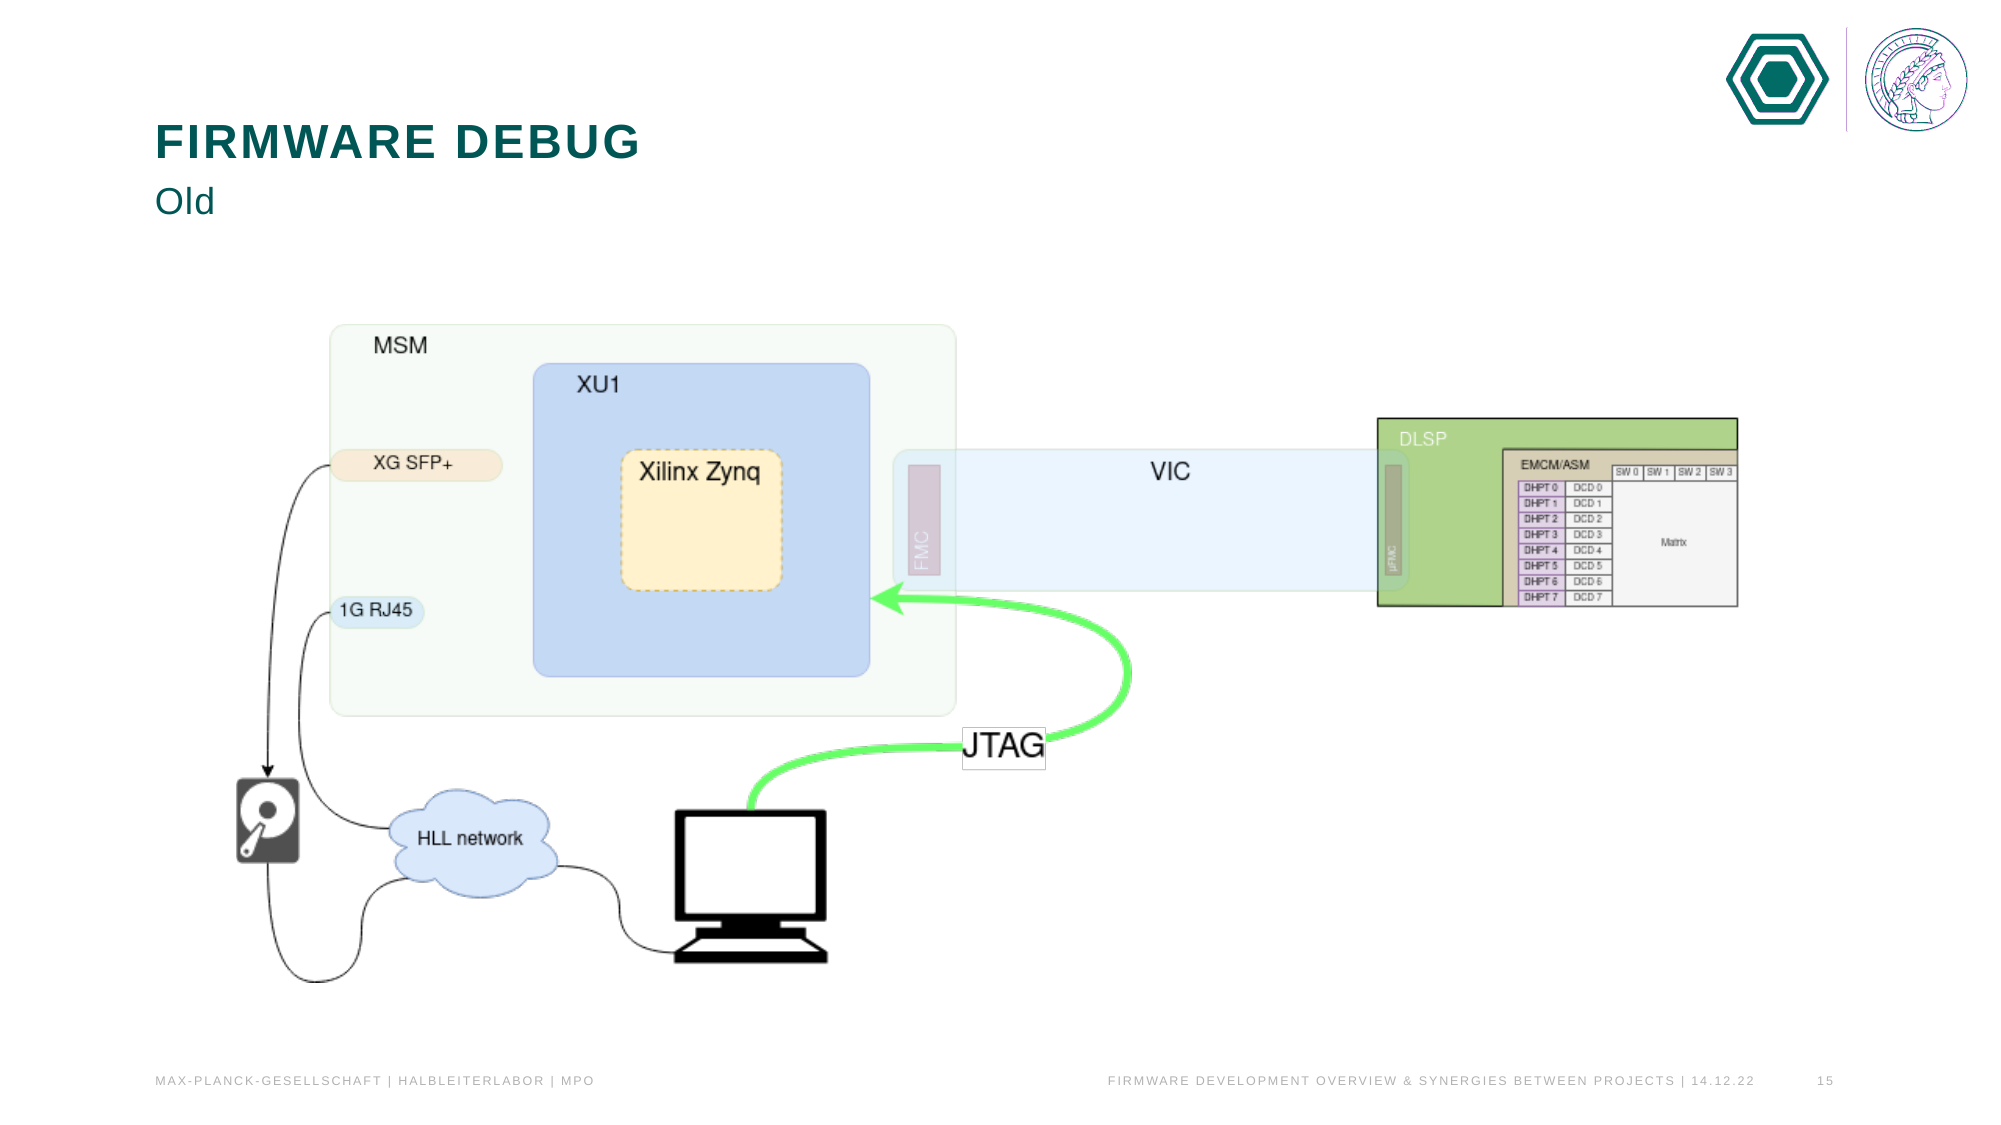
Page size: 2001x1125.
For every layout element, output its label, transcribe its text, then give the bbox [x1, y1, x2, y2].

picture [236, 324, 1740, 983]
title Firmware debug Old [154, 113, 1844, 344]
picture [1709, 10, 1986, 147]
